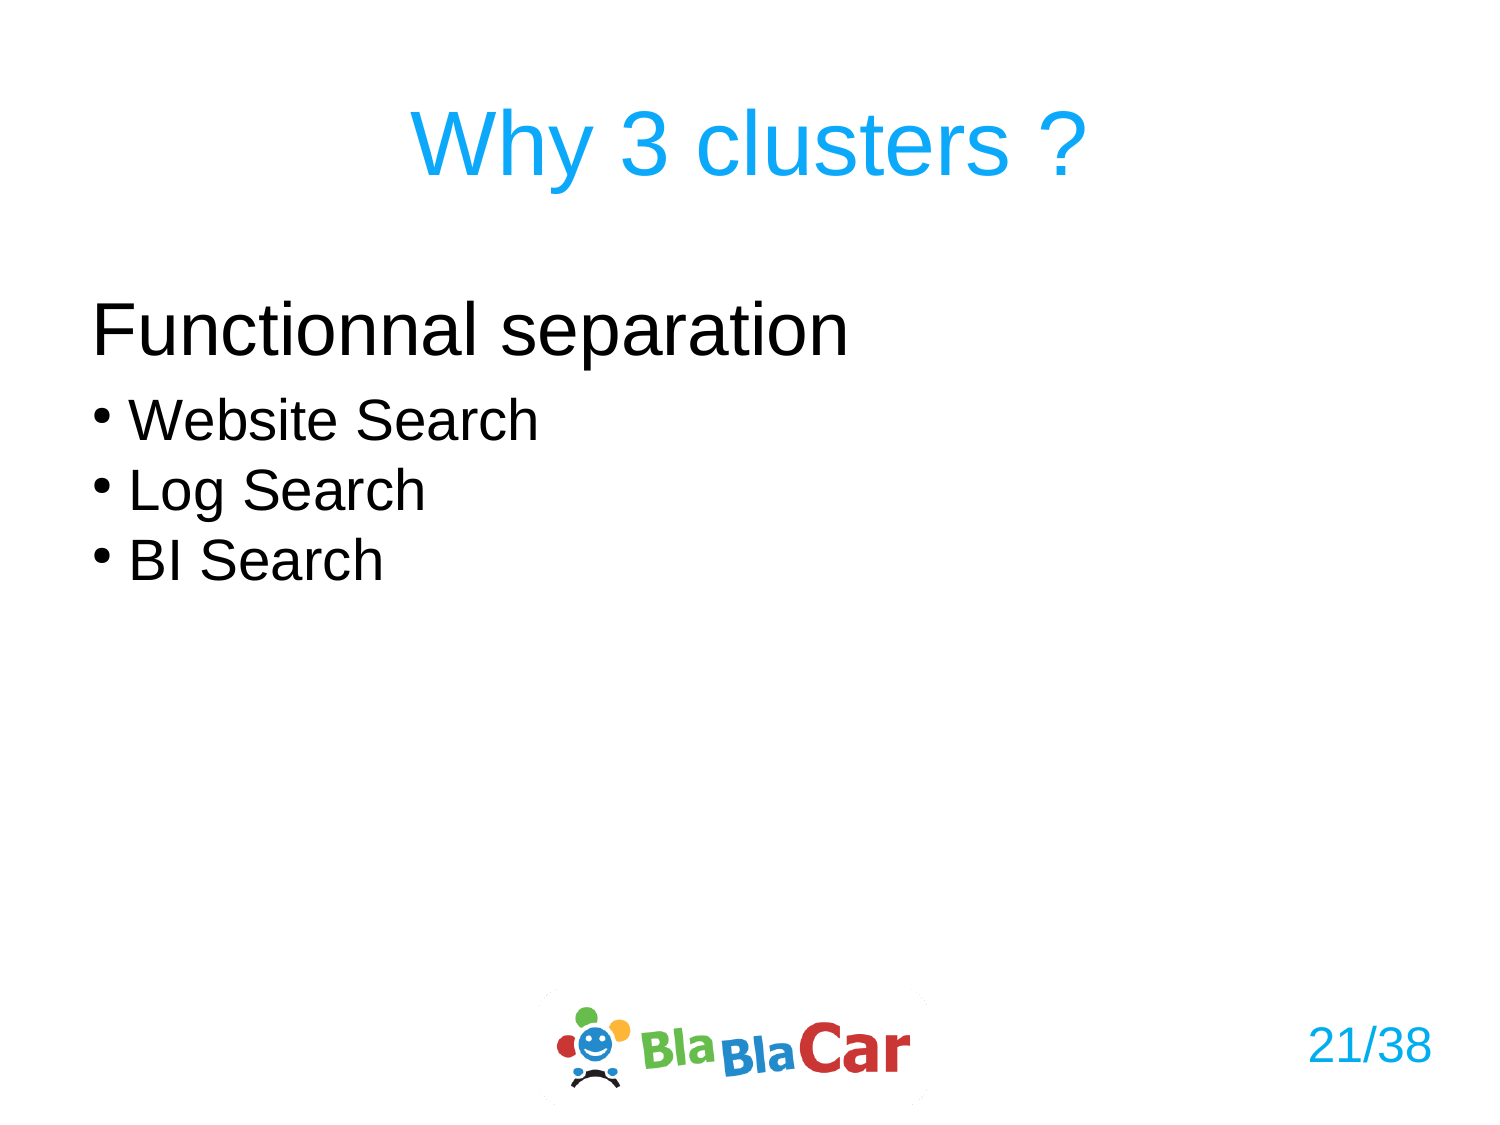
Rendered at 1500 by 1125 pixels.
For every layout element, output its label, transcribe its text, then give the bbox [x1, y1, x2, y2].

text_box Website Search Log Search BI Search [76, 374, 1424, 600]
title Why 3 clusters ? [75, 45, 1426, 233]
text_box Functionnal separation [76, 273, 1424, 374]
